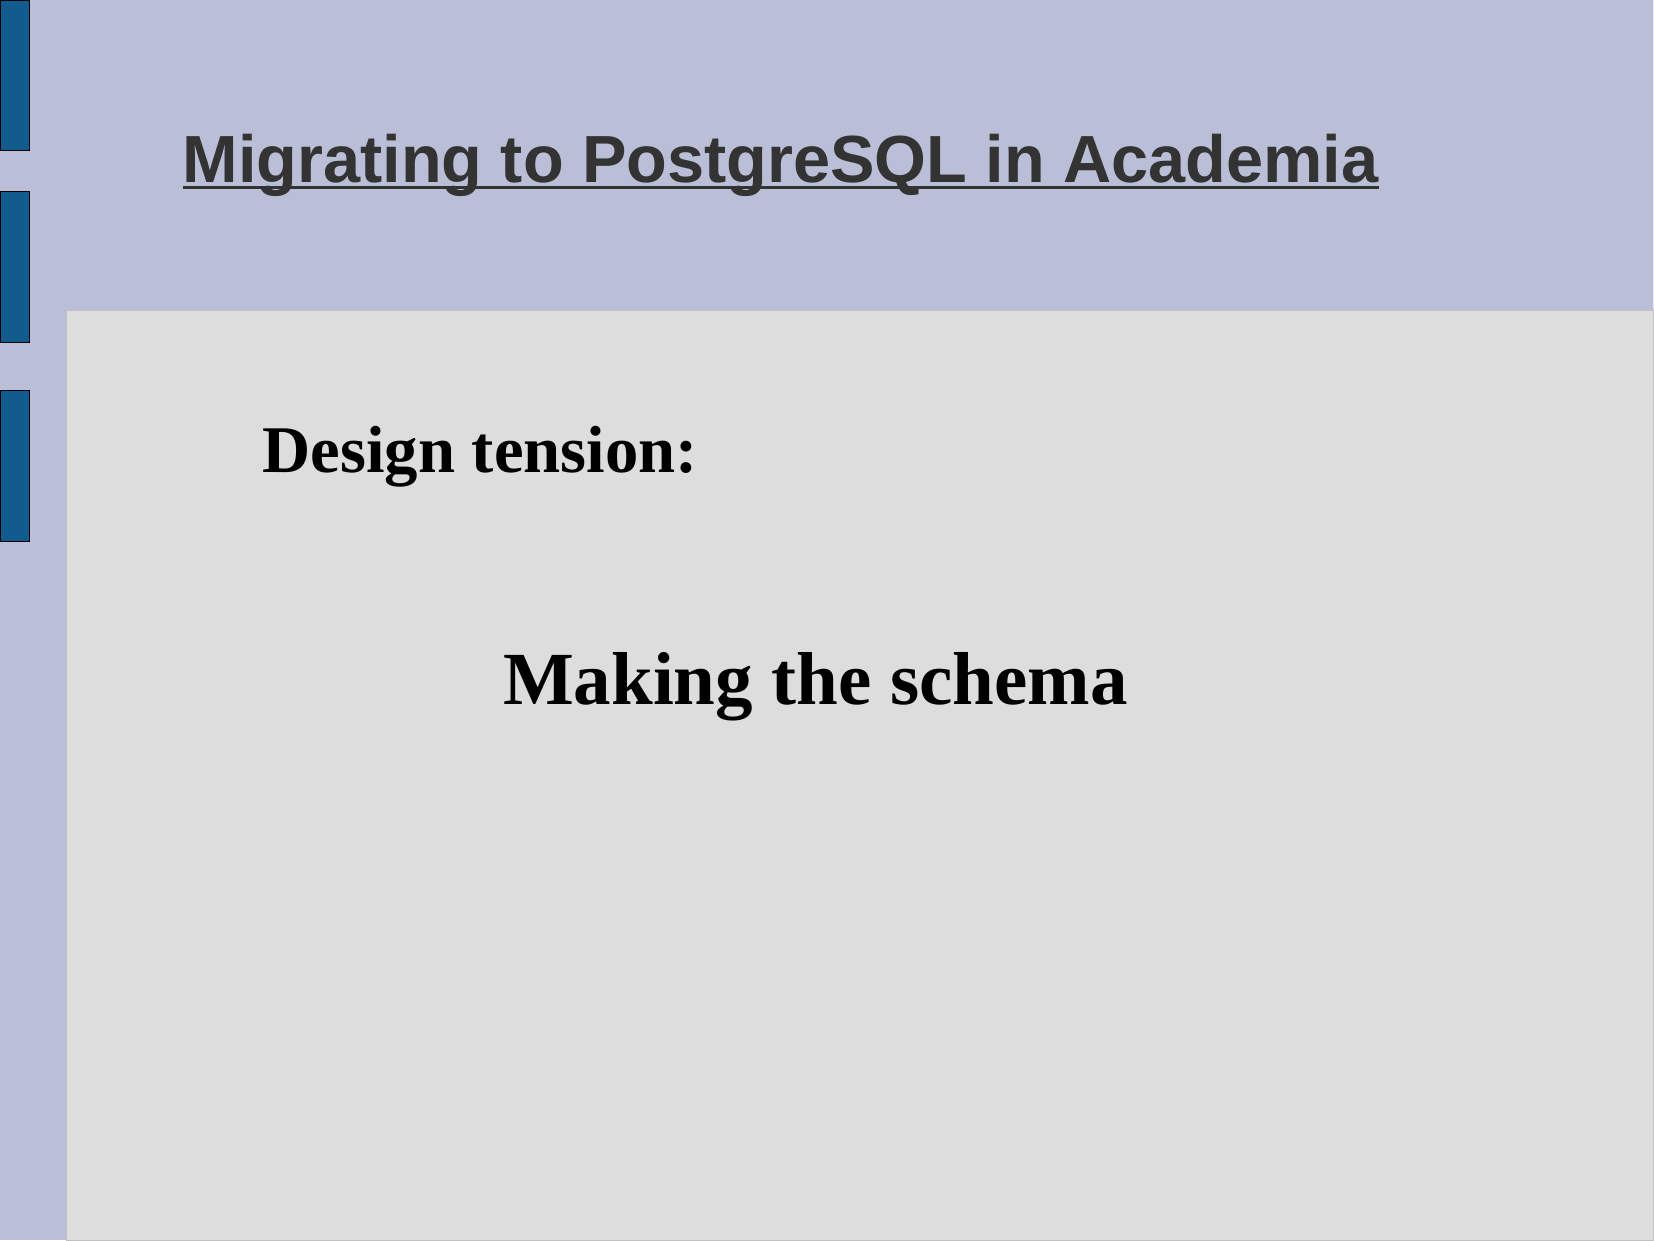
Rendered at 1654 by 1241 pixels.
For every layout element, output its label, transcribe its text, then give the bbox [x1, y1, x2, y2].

title Migrating to PostgreSQL in Academia [75, 55, 1488, 263]
text_box Making the schema [450, 637, 1201, 788]
text_box Design tension: [262, 412, 1313, 487]
text_box [525, 562, 1313, 1051]
